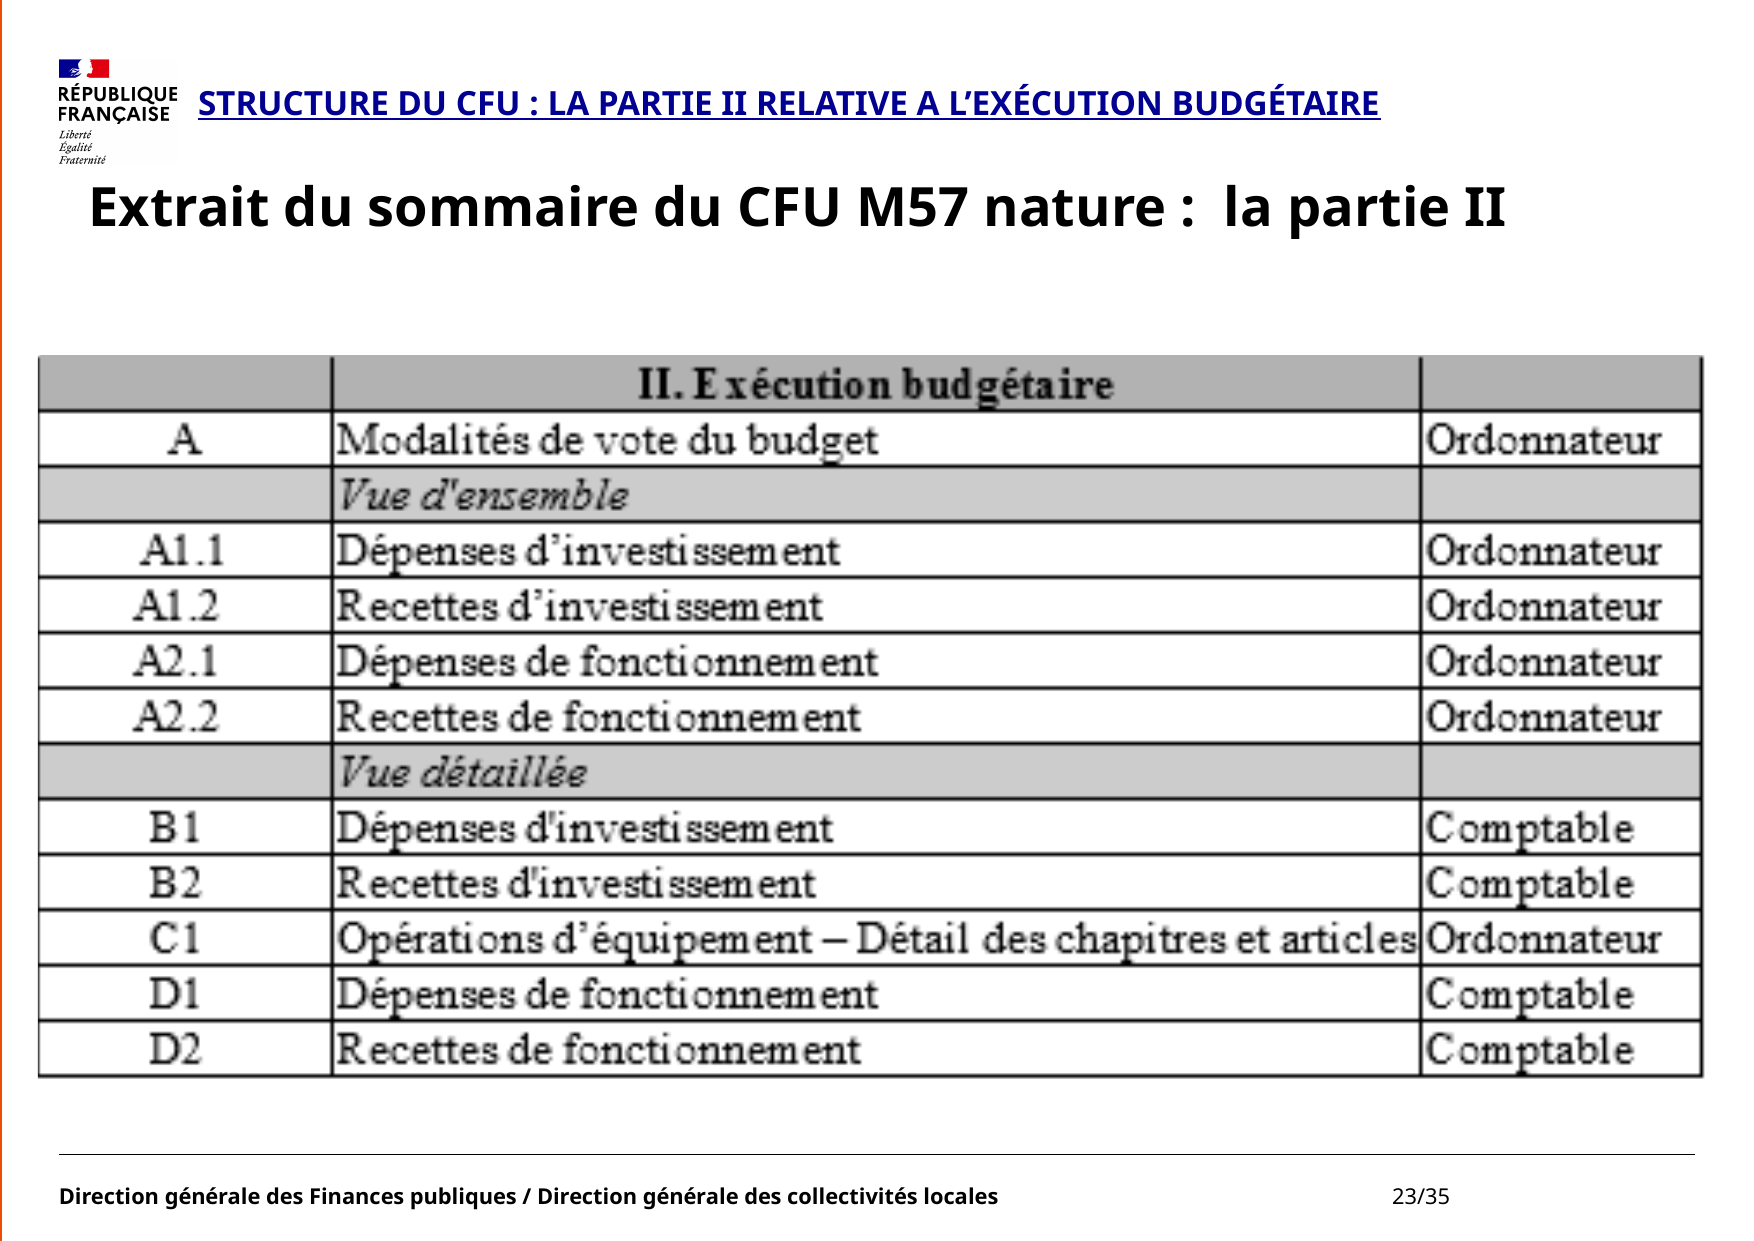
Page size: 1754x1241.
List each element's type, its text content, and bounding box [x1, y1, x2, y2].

picture [59, 59, 178, 164]
text_box STRUCTURE DU CFU : LA PARTIE II RELATIVE A L’EXÉCUTION BUDGÉTAIRE [183, 59, 1536, 168]
text_box Extrait du sommaire du CFU M57 nature : la partie II [88, 168, 1654, 331]
picture [37, 355, 1708, 1086]
